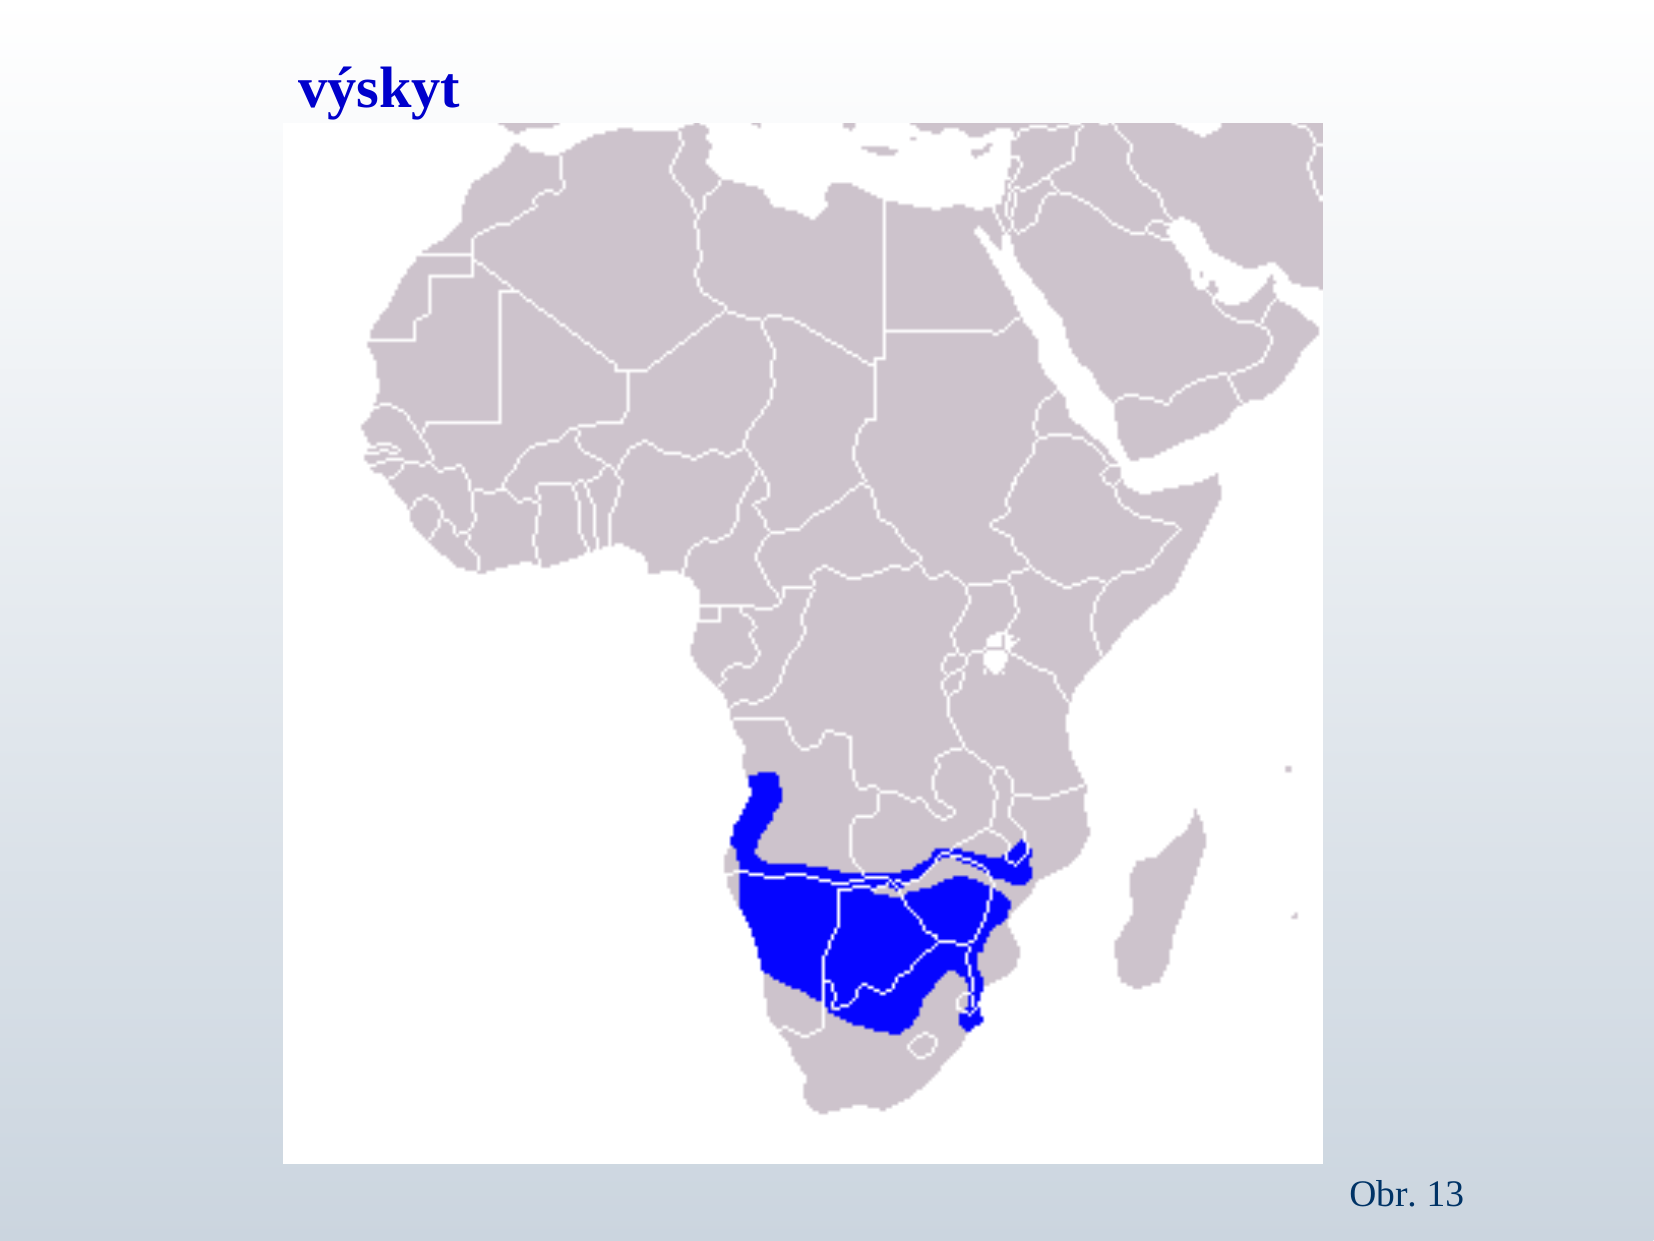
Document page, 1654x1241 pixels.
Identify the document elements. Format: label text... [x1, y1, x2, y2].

picture [283, 123, 1323, 1164]
text_box výskyt [283, 41, 674, 127]
text_box Obr. 13 [1334, 1161, 1501, 1223]
